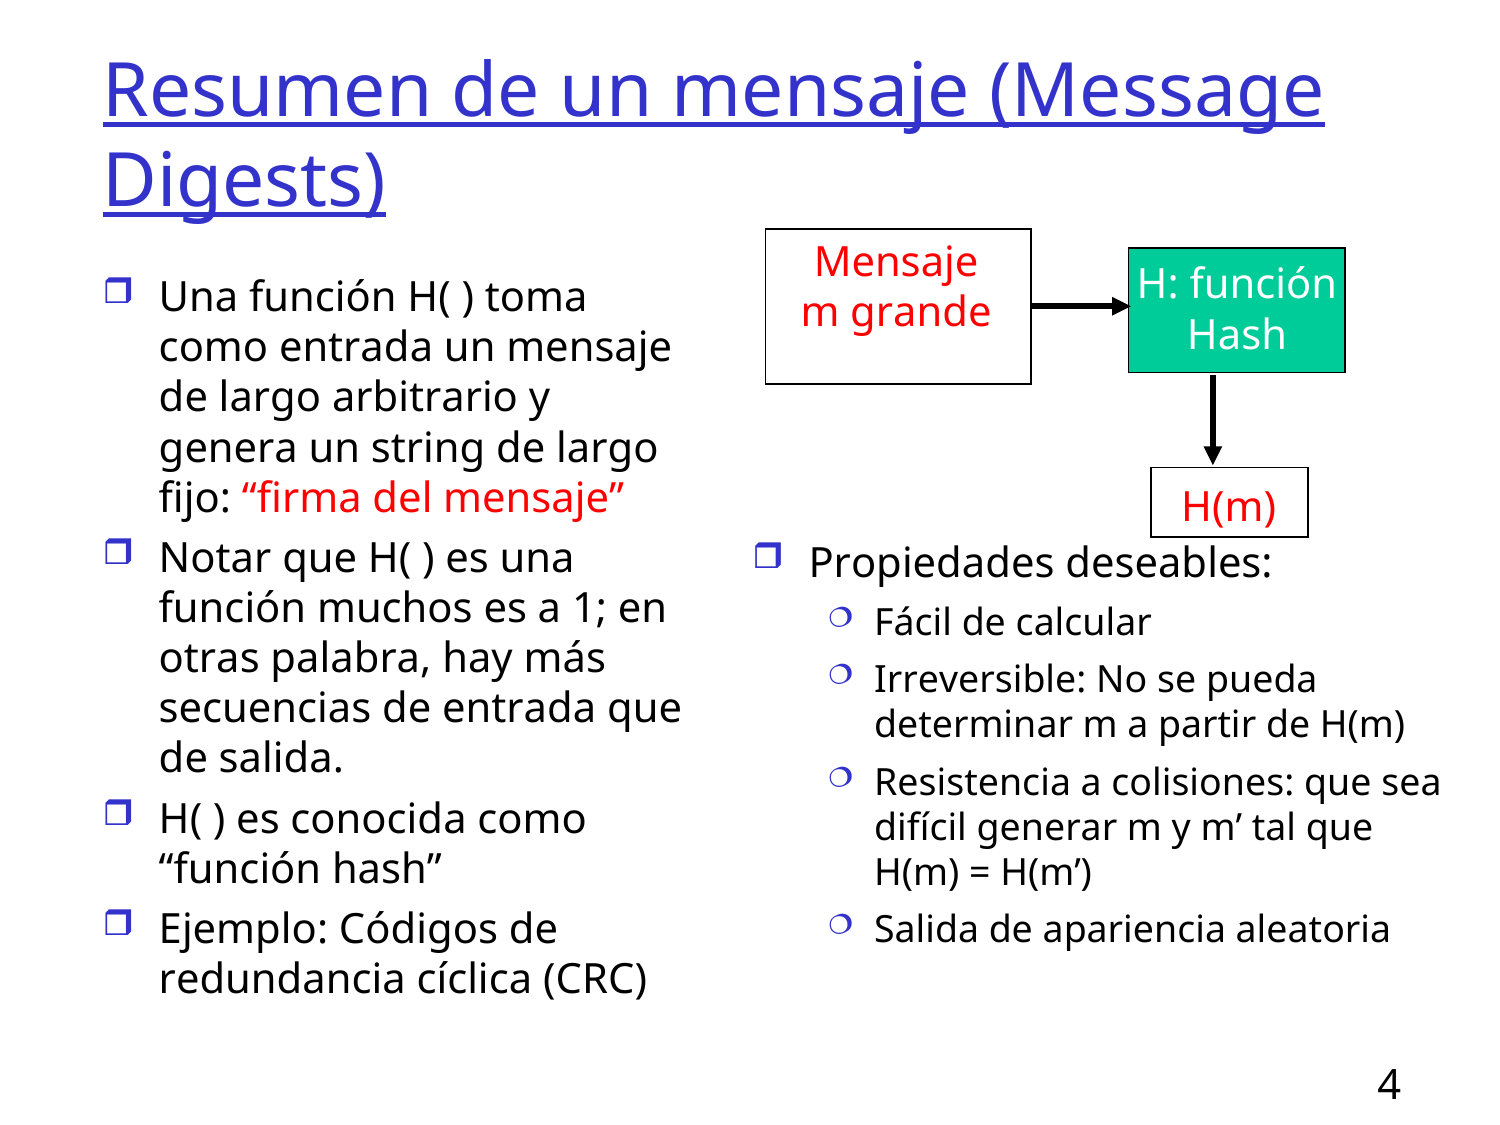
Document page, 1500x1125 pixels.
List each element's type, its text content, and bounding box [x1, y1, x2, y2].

text_box H: función Hash [1121, 249, 1353, 366]
text_box H(m) [1141, 471, 1316, 538]
text_box [765, 229, 1031, 385]
text_box Mensaje m grande [764, 227, 1028, 343]
title Resumen de un mensaje (Message Digests) [87, 33, 1363, 229]
list Una función H( ) toma como entrada un mensaje de largo arbitrario y genera un string de largo fijo: “firma del mensaje” Notar que H( ) es una función muchos es a 1; en otras palabra, hay más secuencias de entrada que de salida. H( ) es conocida como “función hash” Ejemplo: Códigos de redundancia cíclica (CRC) [87, 262, 713, 1026]
list Propiedades deseables: Fácil de calcular Irreversible: No se pueda determinar m a partir de H(m) Resistencia a colisiones: que sea difícil generar m y m’ tal que H(m) = H(m’) Salida de apariencia aleatoria [737, 527, 1458, 1026]
text_box [1150, 467, 1309, 471]
